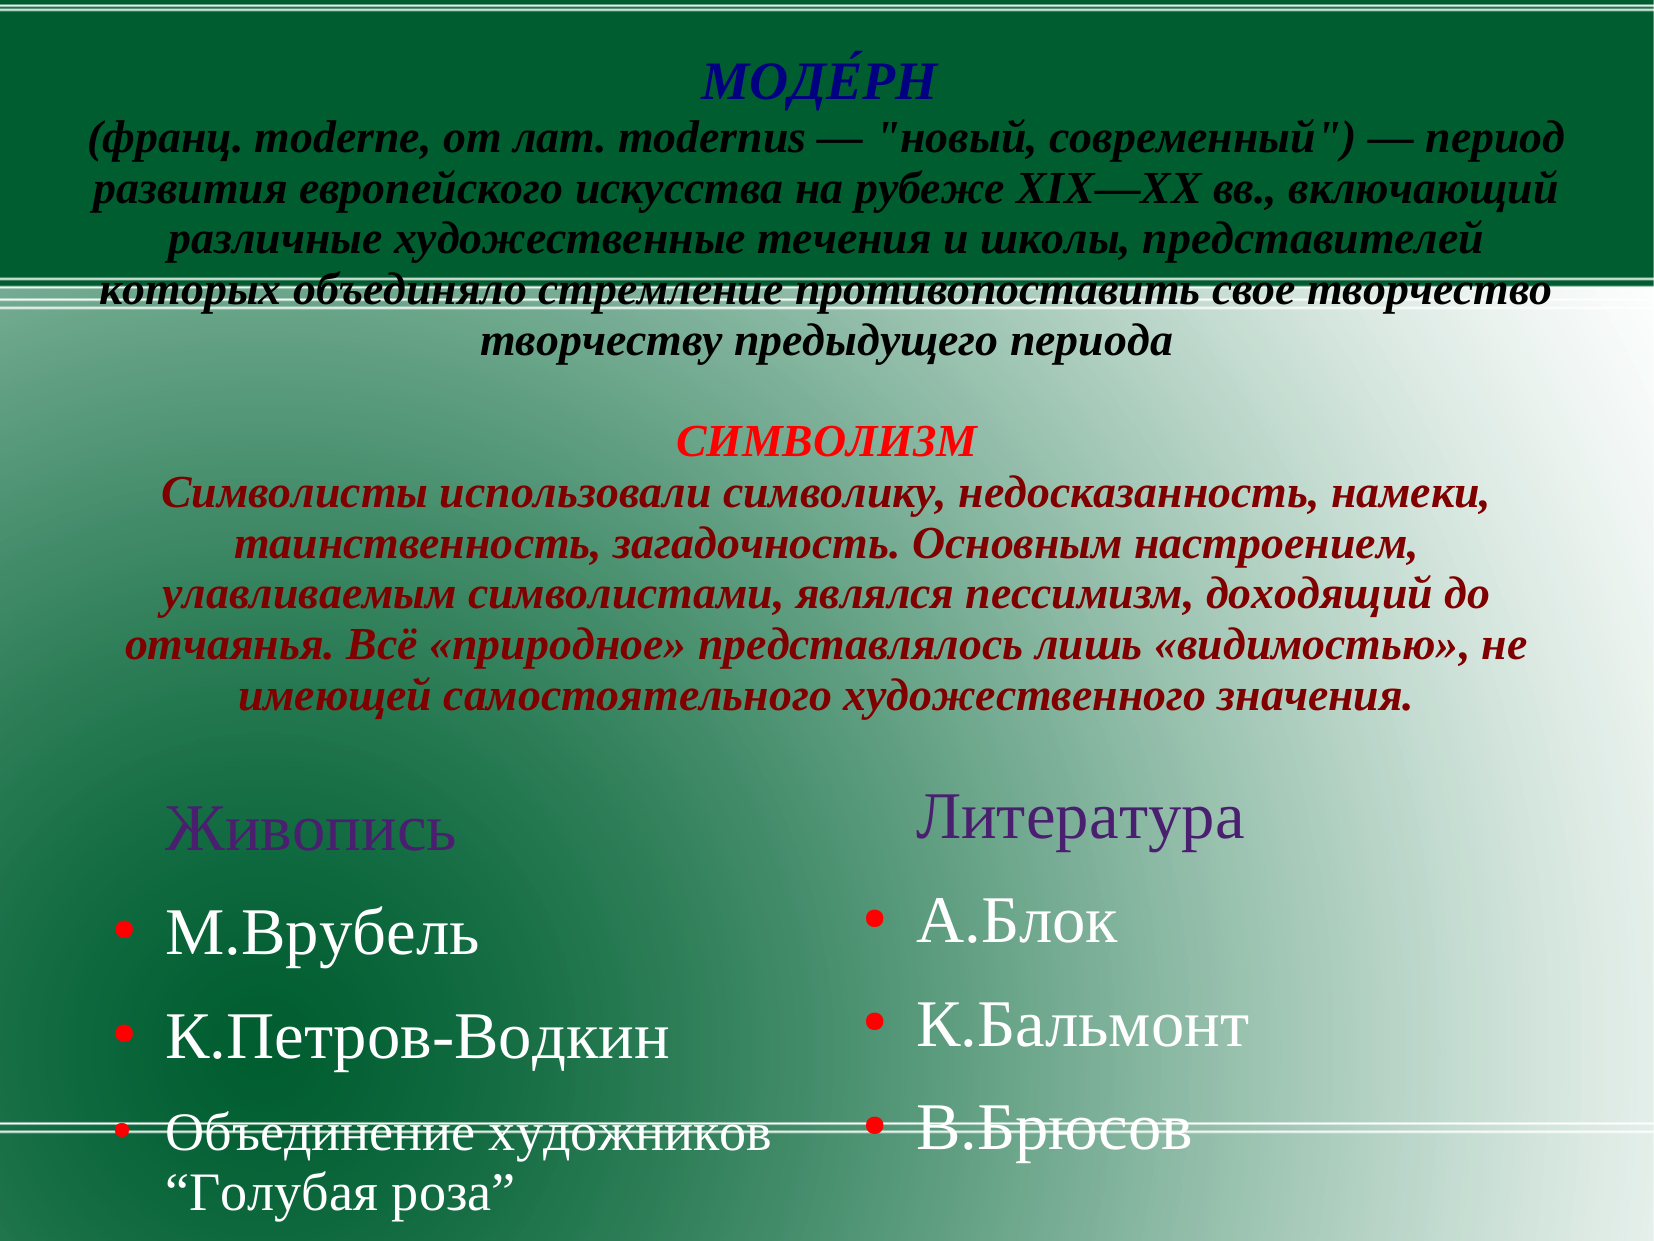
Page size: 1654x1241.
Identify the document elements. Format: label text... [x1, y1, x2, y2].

list Живопись М.Врубель К.Петров-Водкин Объединение художников “Голубая роза” [94, 791, 821, 1241]
picture [0, 0, 1654, 1241]
title МОДЕ́РН (франц. moderne, от лат. modernus — "новый, современный") — период развития европейского искусства на рубеже XIX—XX вв., включающий различные художественные течения и школы, представителей которых объединяло стремление противопоставить свое творчество творчеству предыдущего периода СИМВОЛИЗМ Символисты использовали символику, недосказанность, намеки, таинственность, загадочность. Основным настроением, улавливаемым символистами, являлся пессимизм, доходящий до отчаянья. Всё «природное» представлялось лишь «видимостью», не имеющей самостоятельного художественного значения. [82, 0, 1571, 768]
list Литература А.Блок К.Бальмонт В.Брюсов [845, 779, 1572, 1165]
